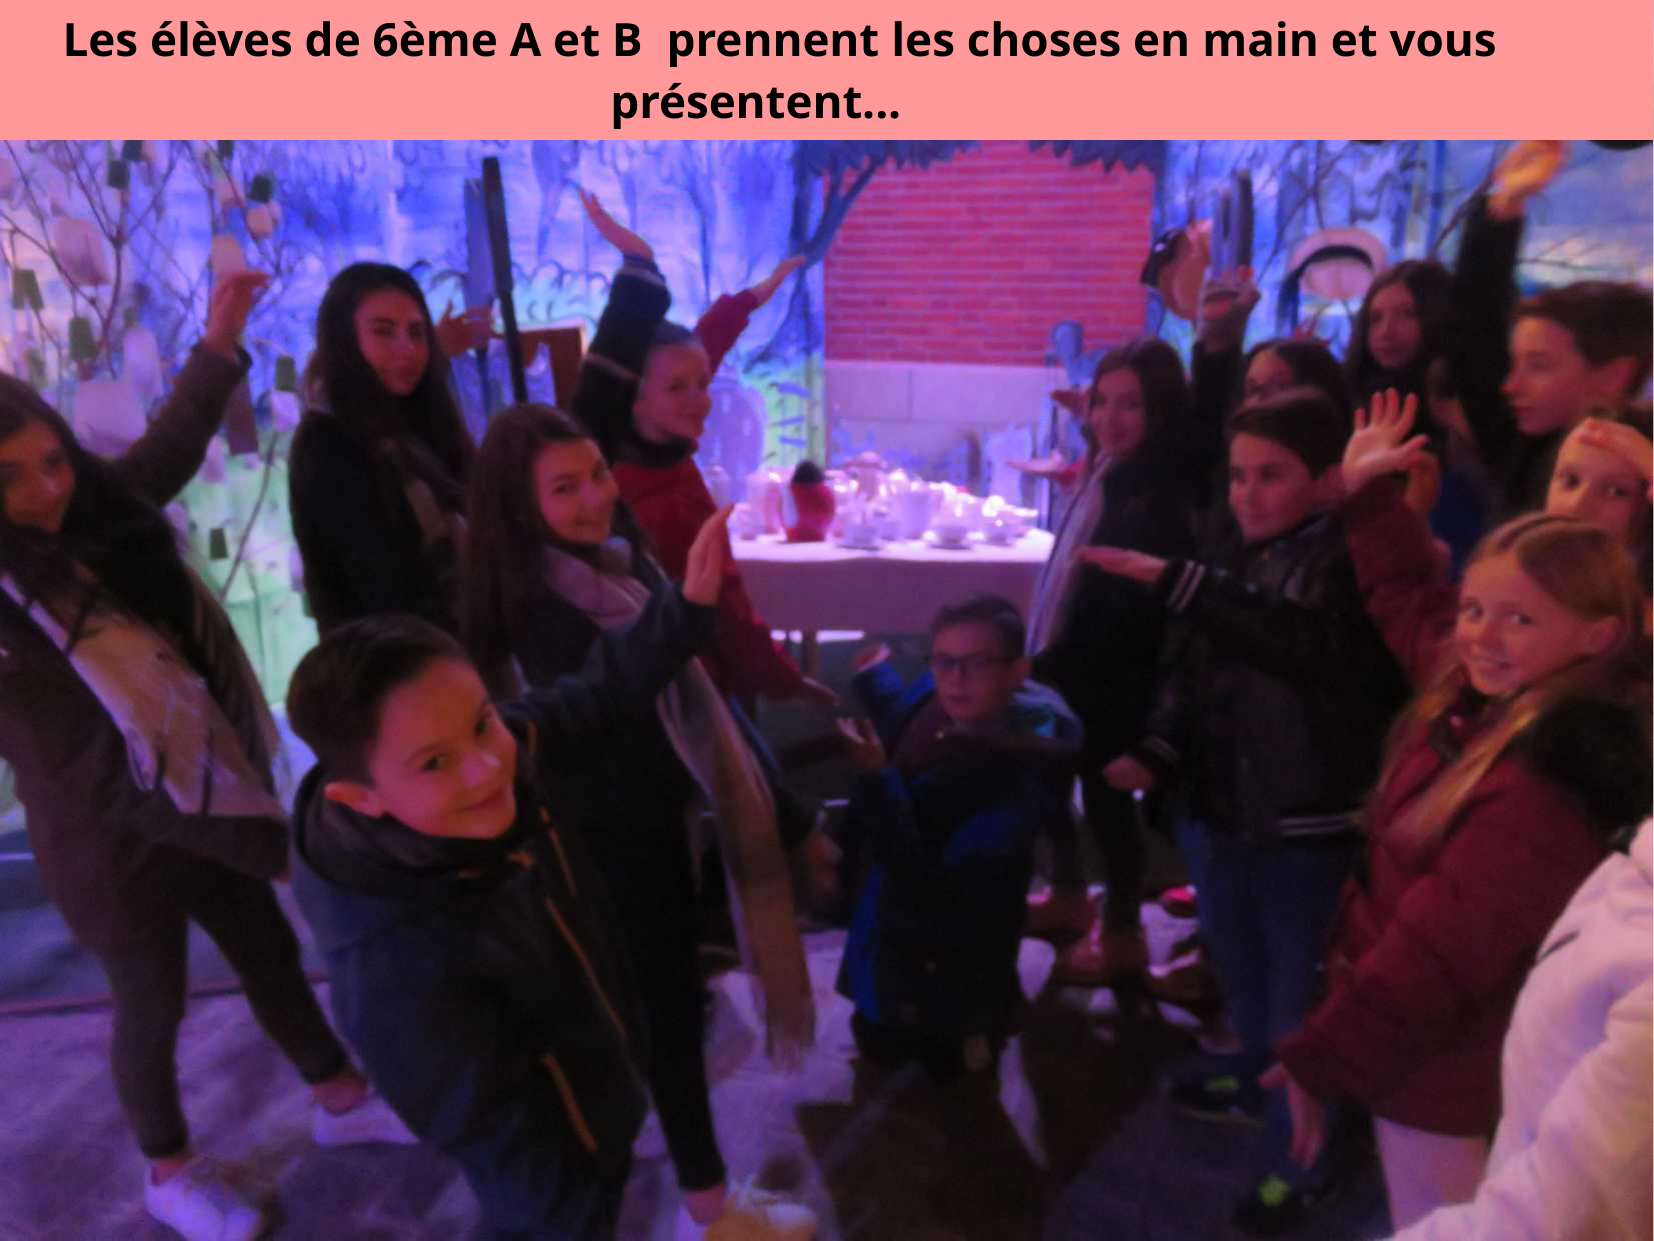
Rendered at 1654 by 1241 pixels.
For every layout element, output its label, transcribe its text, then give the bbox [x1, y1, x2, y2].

picture [0, 140, 1654, 1241]
text_box Les élèves de 6ème A et B prennent les choses en main et vous présentent... [0, 0, 1654, 130]
